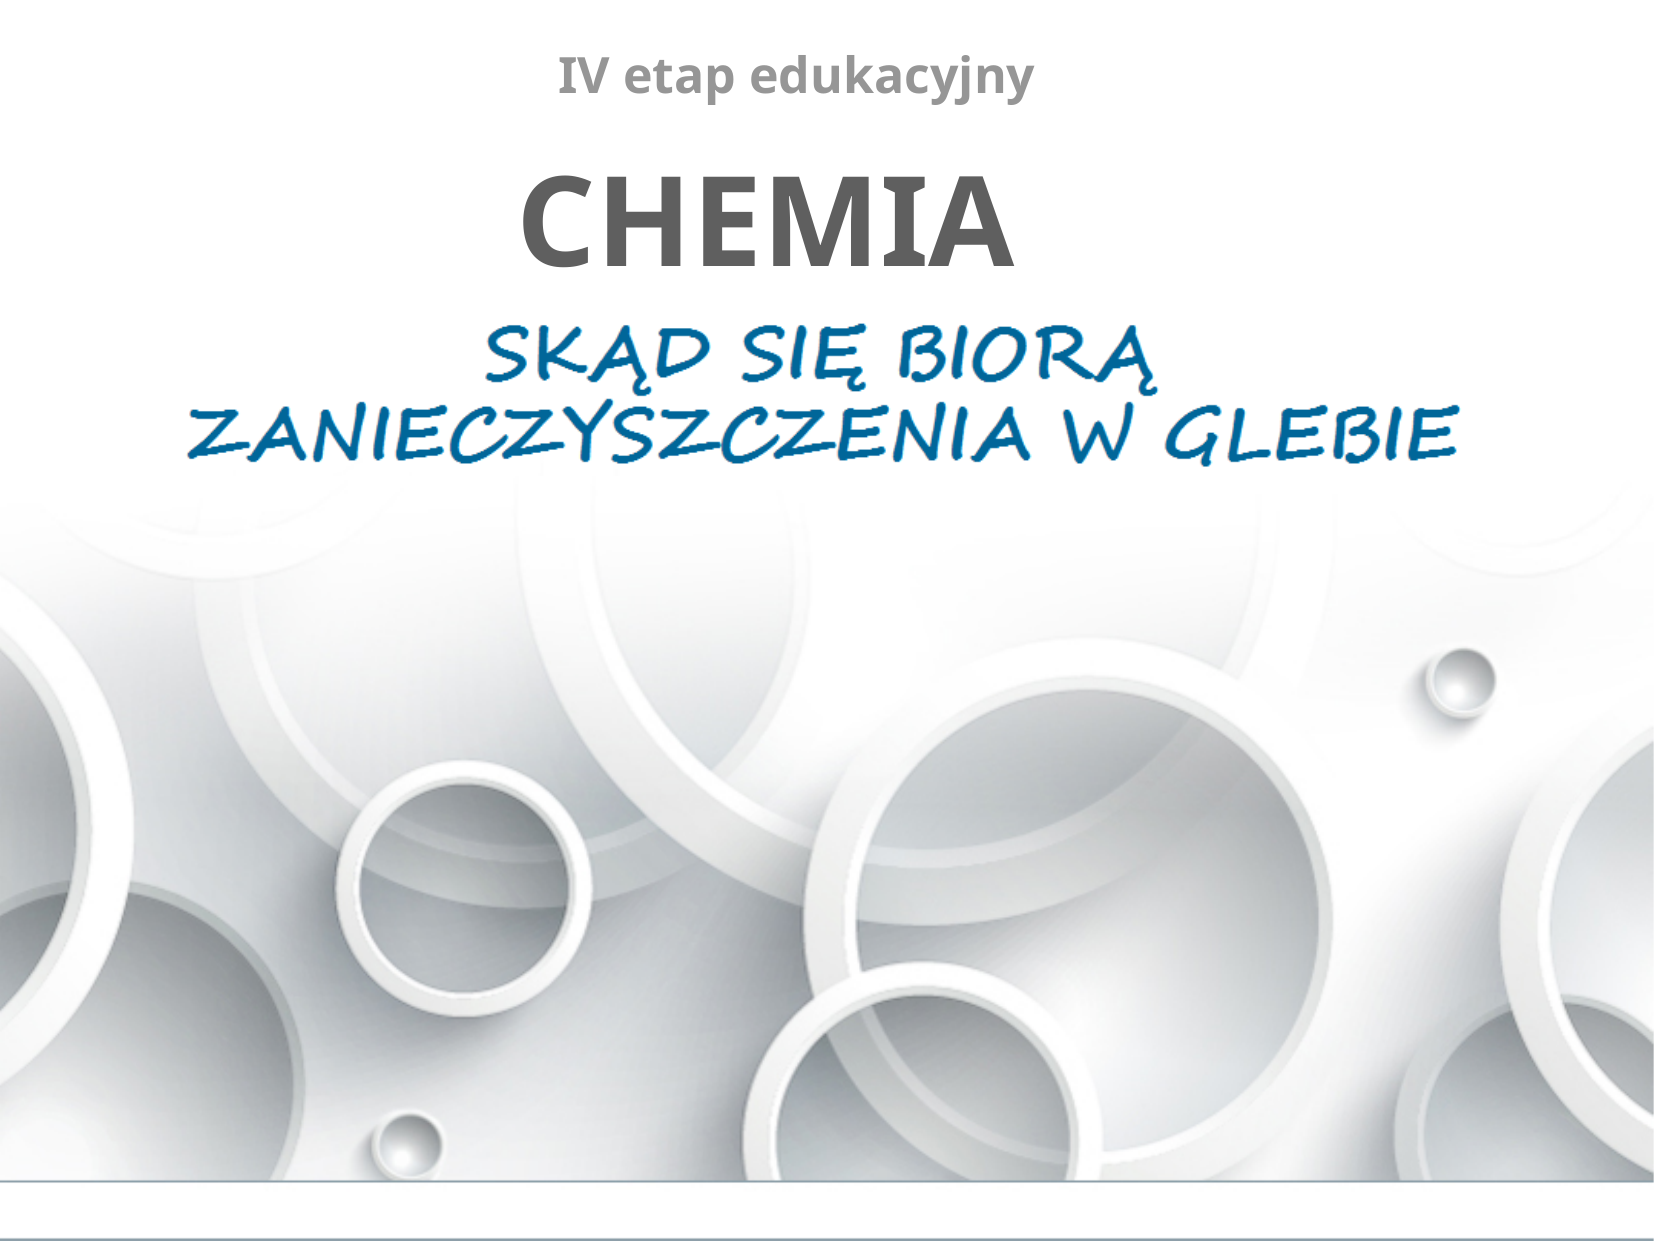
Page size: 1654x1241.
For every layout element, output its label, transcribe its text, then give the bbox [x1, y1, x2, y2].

picture [0, 0, 1654, 1241]
text_box IV etap edukacyjny [543, 41, 1146, 113]
chart [165, 304, 1501, 477]
text_box CHEMIA [502, 147, 1182, 303]
